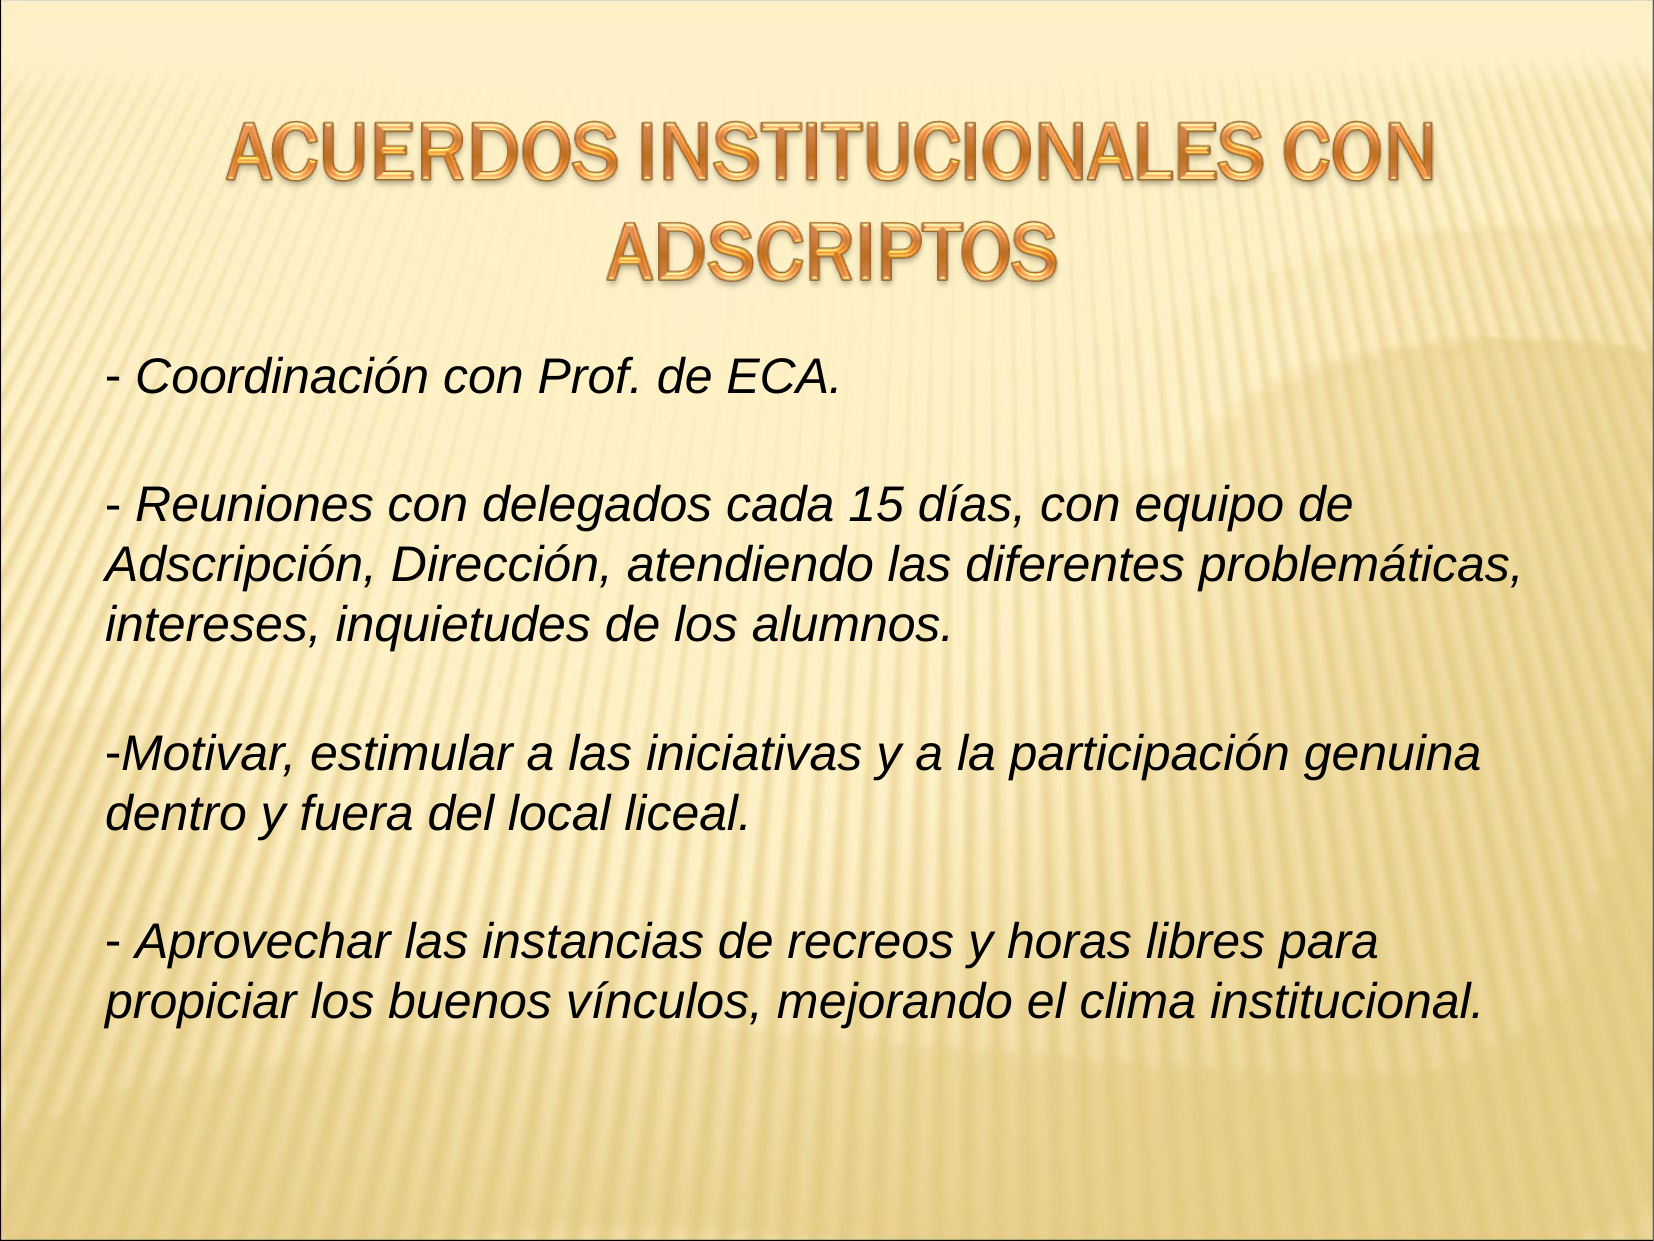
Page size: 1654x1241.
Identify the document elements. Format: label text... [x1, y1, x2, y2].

text_box Coordinación con Prof. de ECA. Reuniones con delegados cada 15 días, con equipo de Adscripción, Dirección, atendiendo las diferentes problemáticas, intereses, inquietudes de los alumnos. Motivar, estimular a las iniciativas y a la participación genuina dentro y fuera del local liceal. Aprovechar las instancias de recreos y horas libres para propiciar los buenos vínculos, mejorando el clima institucional. [90, 335, 1577, 1037]
picture [0, 0, 1654, 1241]
